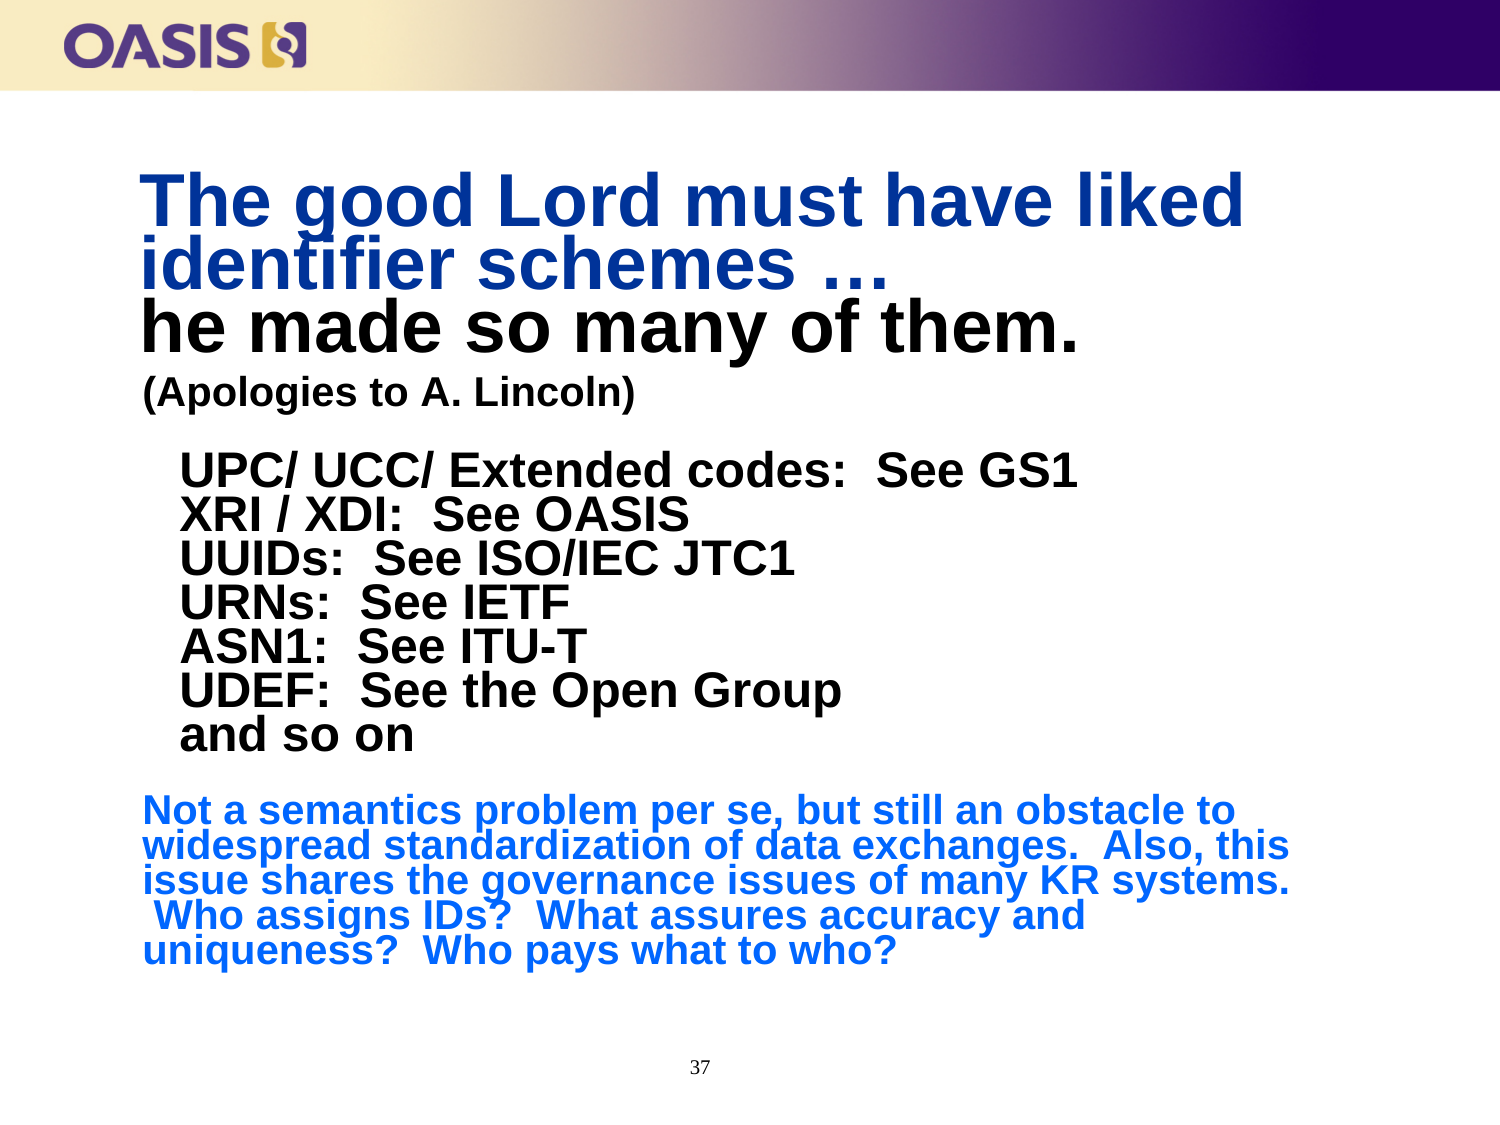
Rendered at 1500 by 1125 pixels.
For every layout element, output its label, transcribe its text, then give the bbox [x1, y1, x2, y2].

picture [0, 0, 1500, 1125]
list (Apologies to A. Lincoln)‏ UPC/ UCC/ Extended codes: See GS1 XRI / XDI: See OASIS UUIDs: See ISO/IEC JTC1 URNs: See IETF ASN1: See ITU-T UDEF: See the Open Group and so on Not a semantics problem per se, but still an obstacle to widespread standardization of data exchanges. Also, this issue shares the governance issues of many KR systems. Who assigns IDs? What assures accuracy and uniqueness? Who pays what to who? [127, 363, 1315, 1036]
title The good Lord must have liked identifier schemes … he made so many of them. [124, 127, 1382, 373]
